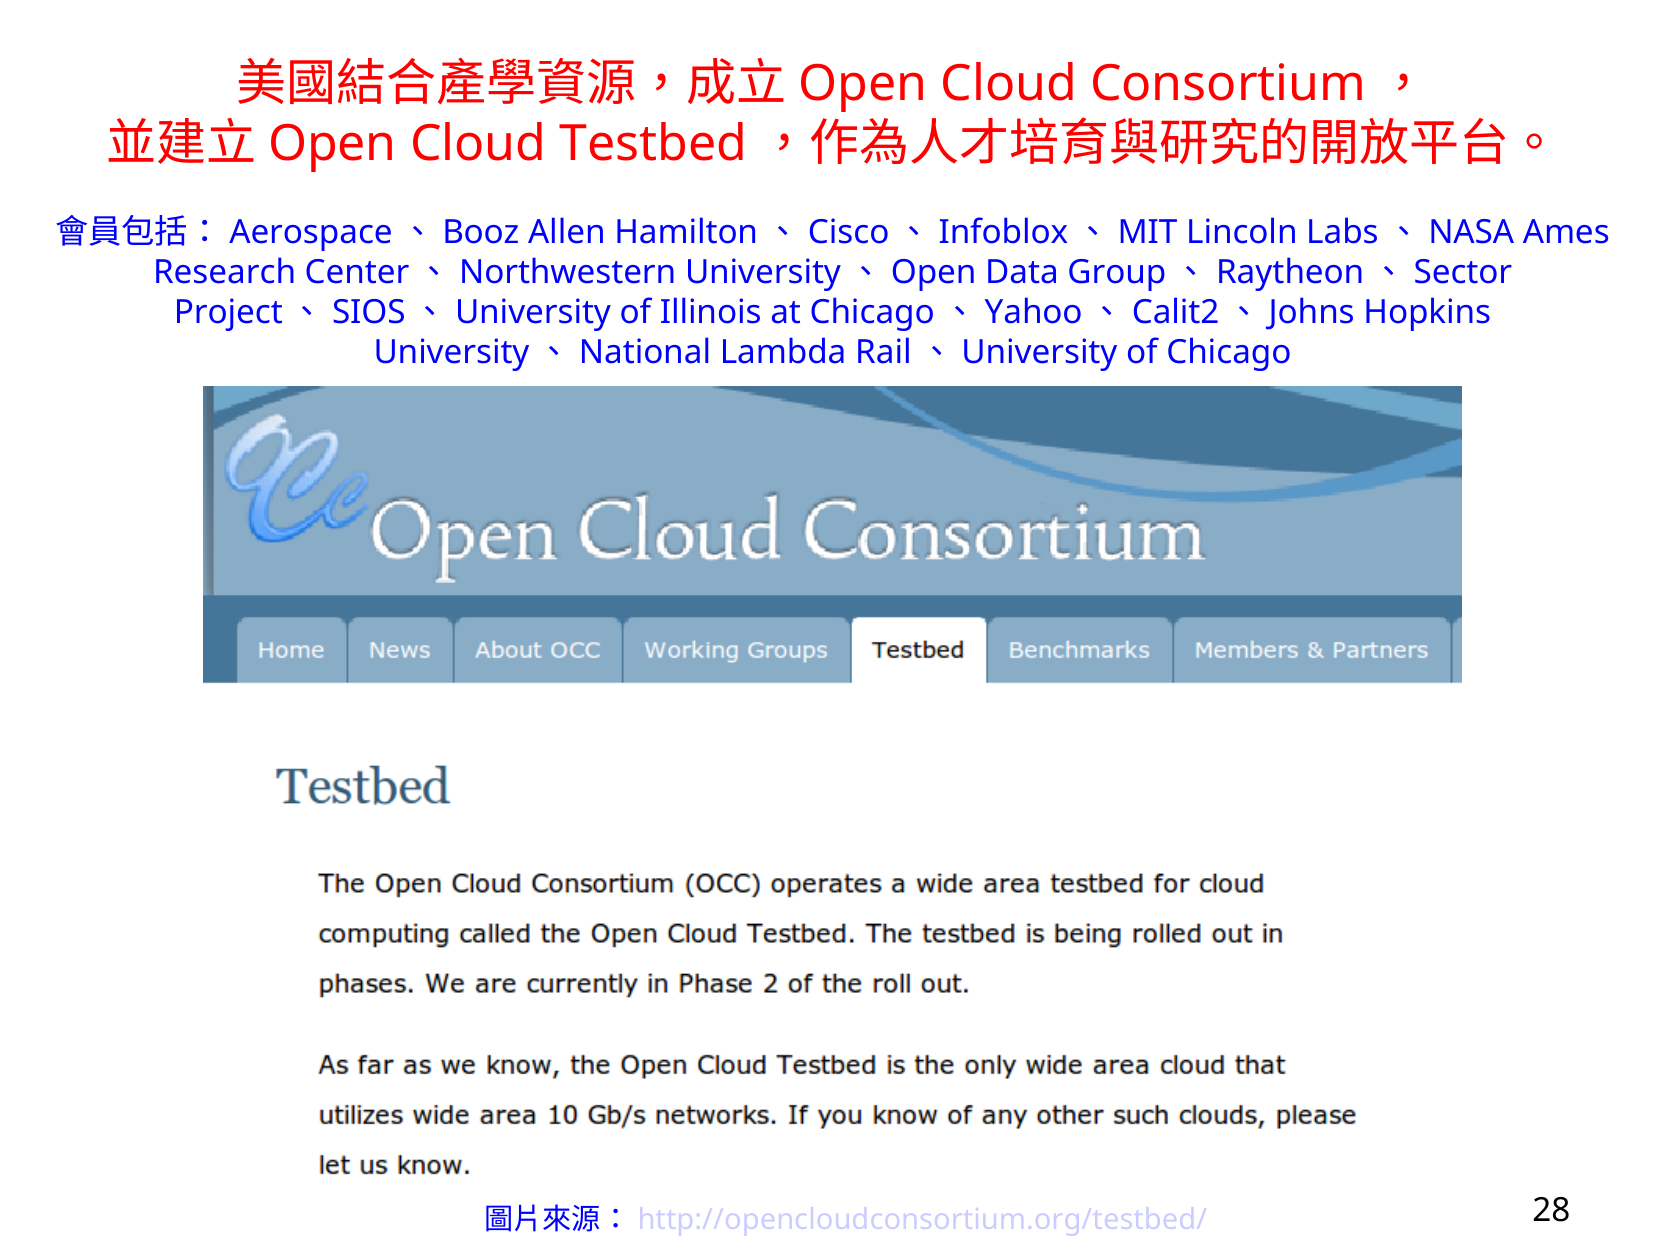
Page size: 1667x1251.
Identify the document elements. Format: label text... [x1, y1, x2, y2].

picture [203, 414, 1462, 1218]
text_box 美國結合產學資源，成立Open Cloud Consortium， 並建立Open Cloud Testbed，作為人才培育與研究的開放平台。 會員包括：Aerospace、Booz Allen Hamilton、Cisco、Infoblox、MIT Lincoln Labs、NASA Ames Research Center、Northwestern University、Open Data Group、Raytheon、Sector Project、SIOS、University of Illinois at Chicago、Yahoo、Calit2、Johns Hopkins University、National Lambda Rail、University of Chicago [35, 43, 1630, 414]
text_box 圖片來源：http://opencloudconsortium.org/testbed/ [397, 1192, 1303, 1243]
